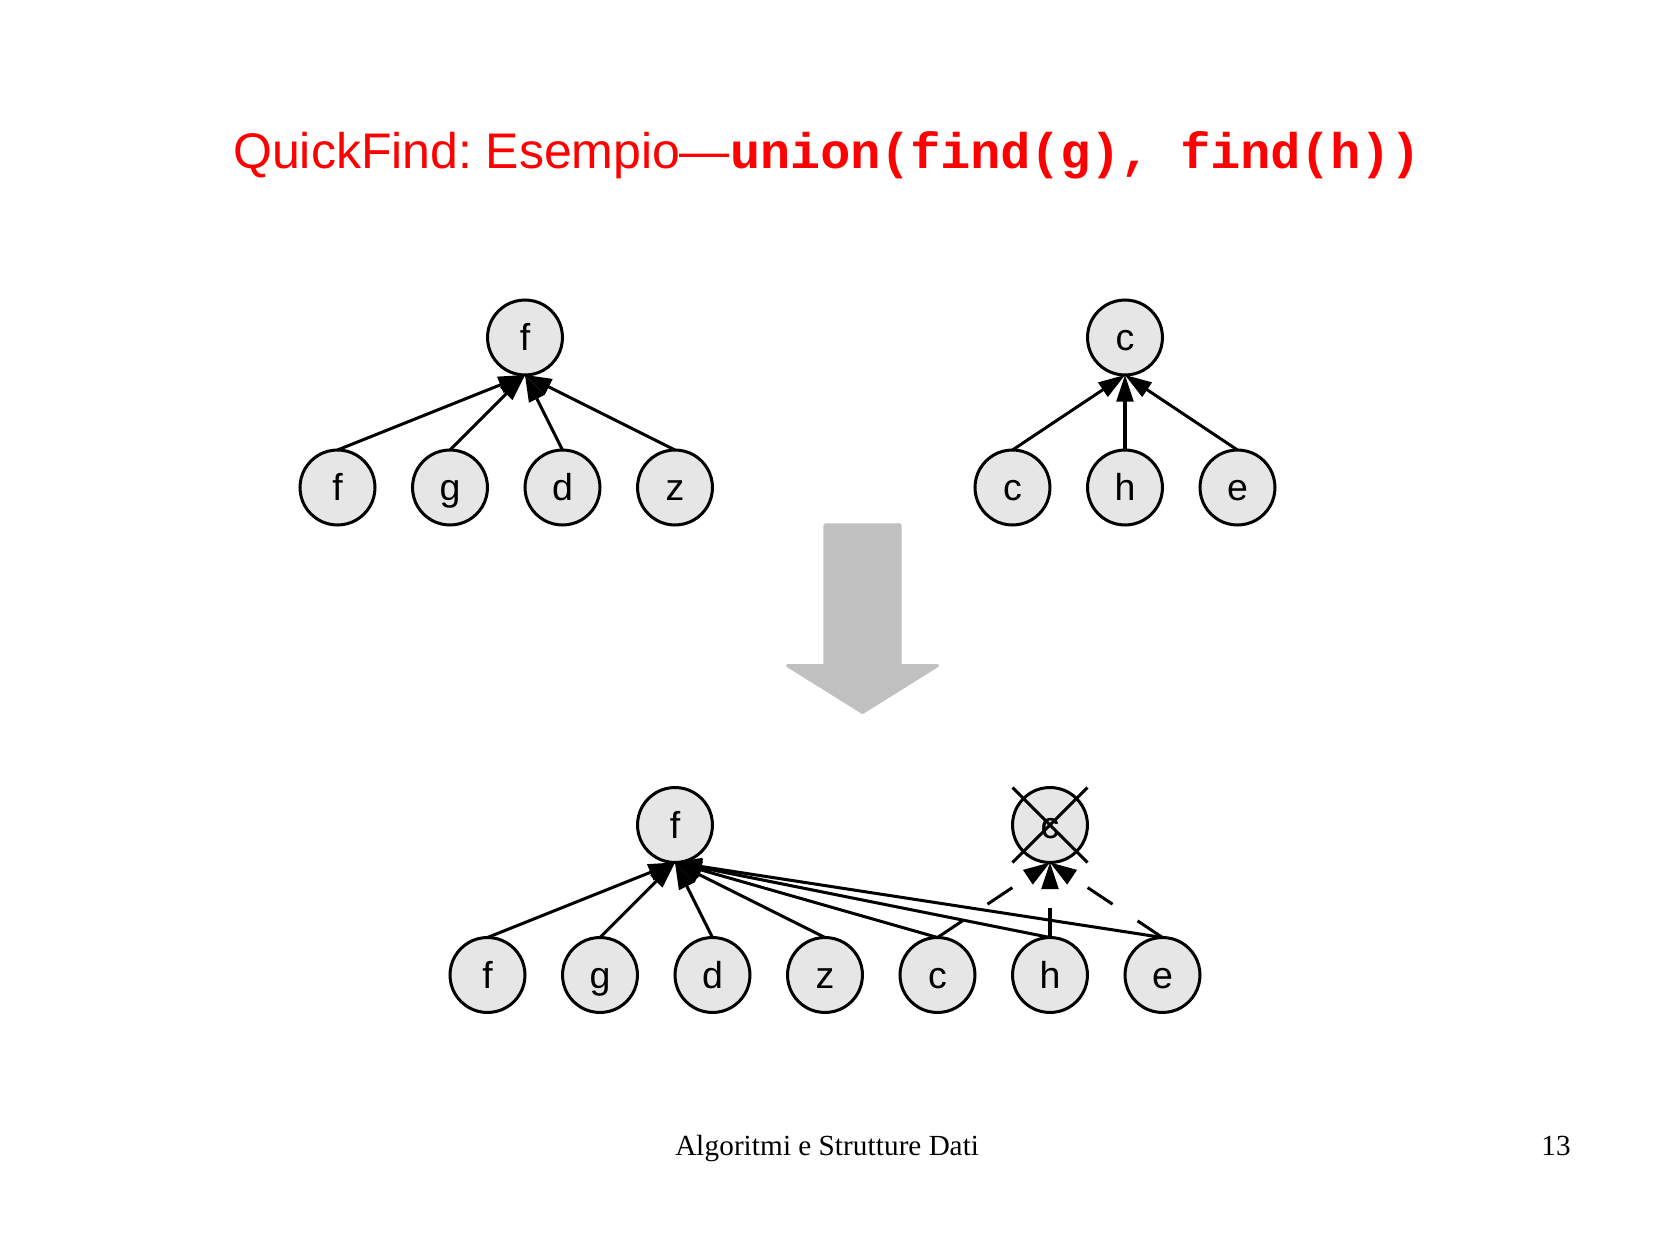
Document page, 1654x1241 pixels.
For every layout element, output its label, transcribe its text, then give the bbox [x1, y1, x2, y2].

text_box f [487, 300, 563, 375]
text_box c [1012, 800, 1043, 850]
text_box c [1054, 800, 1088, 850]
text_box f [637, 787, 713, 862]
text_box f [300, 450, 376, 526]
text_box c [1025, 835, 1075, 863]
text_box d [675, 937, 751, 1013]
text_box c [1025, 787, 1075, 818]
text_box c [900, 937, 976, 1013]
text_box [787, 524, 938, 713]
text_box h [1012, 937, 1088, 1013]
text_box f [450, 937, 526, 1013]
title QuickFind: Esempio—union(find(g), find(h)) [82, 49, 1571, 257]
text_box c [1046, 829, 1054, 836]
text_box e [1200, 450, 1276, 526]
text_box z [637, 450, 713, 526]
text_box c [1087, 300, 1163, 375]
text_box g [562, 937, 638, 1013]
text_box z [787, 937, 863, 1013]
text_box e [1125, 937, 1201, 1013]
text_box h [1087, 450, 1163, 526]
text_box c [975, 450, 1051, 526]
text_box g [412, 450, 488, 526]
text_box d [525, 450, 601, 526]
